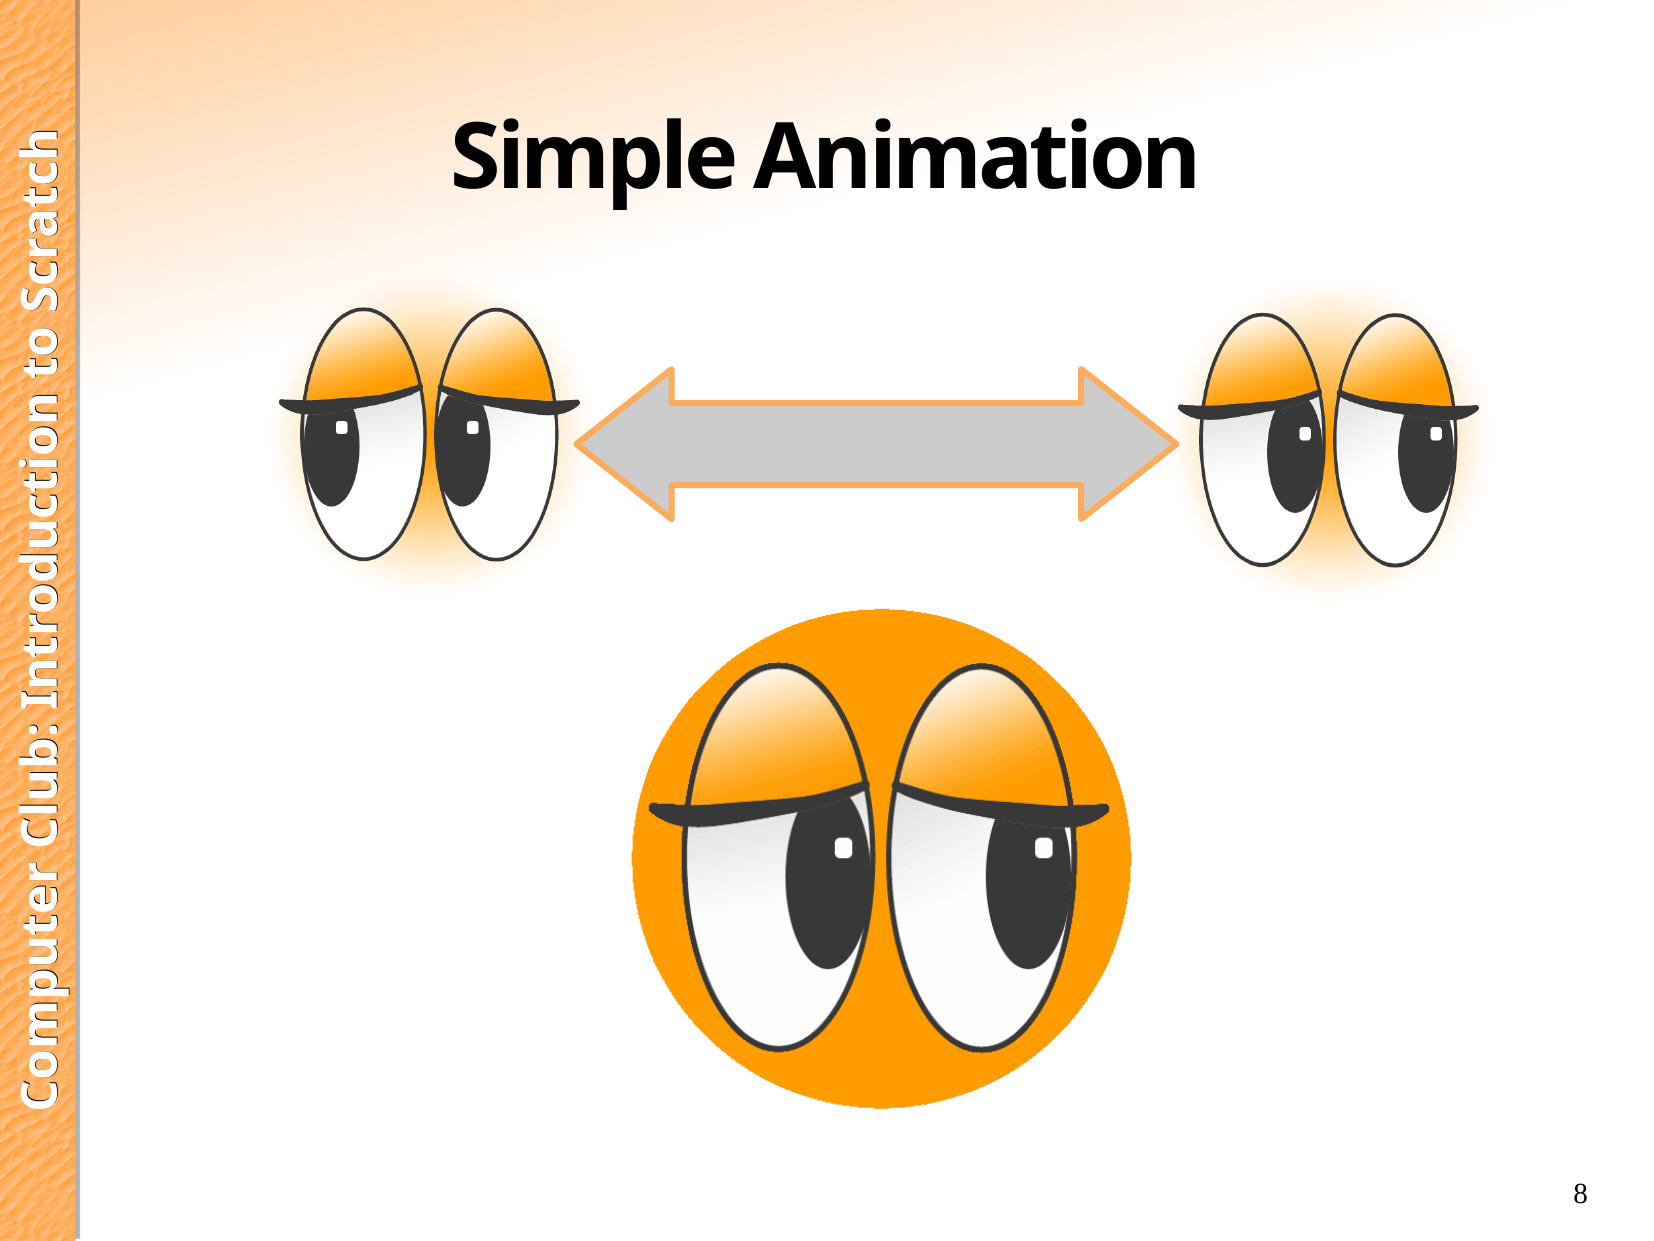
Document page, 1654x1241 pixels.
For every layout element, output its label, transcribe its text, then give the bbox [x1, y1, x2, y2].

text_box [601, 369, 1156, 520]
picture [1156, 262, 1500, 606]
title Simple Animation [82, 56, 1571, 250]
picture [616, 586, 1142, 1112]
picture [257, 257, 601, 601]
picture [0, 0, 75, 1241]
